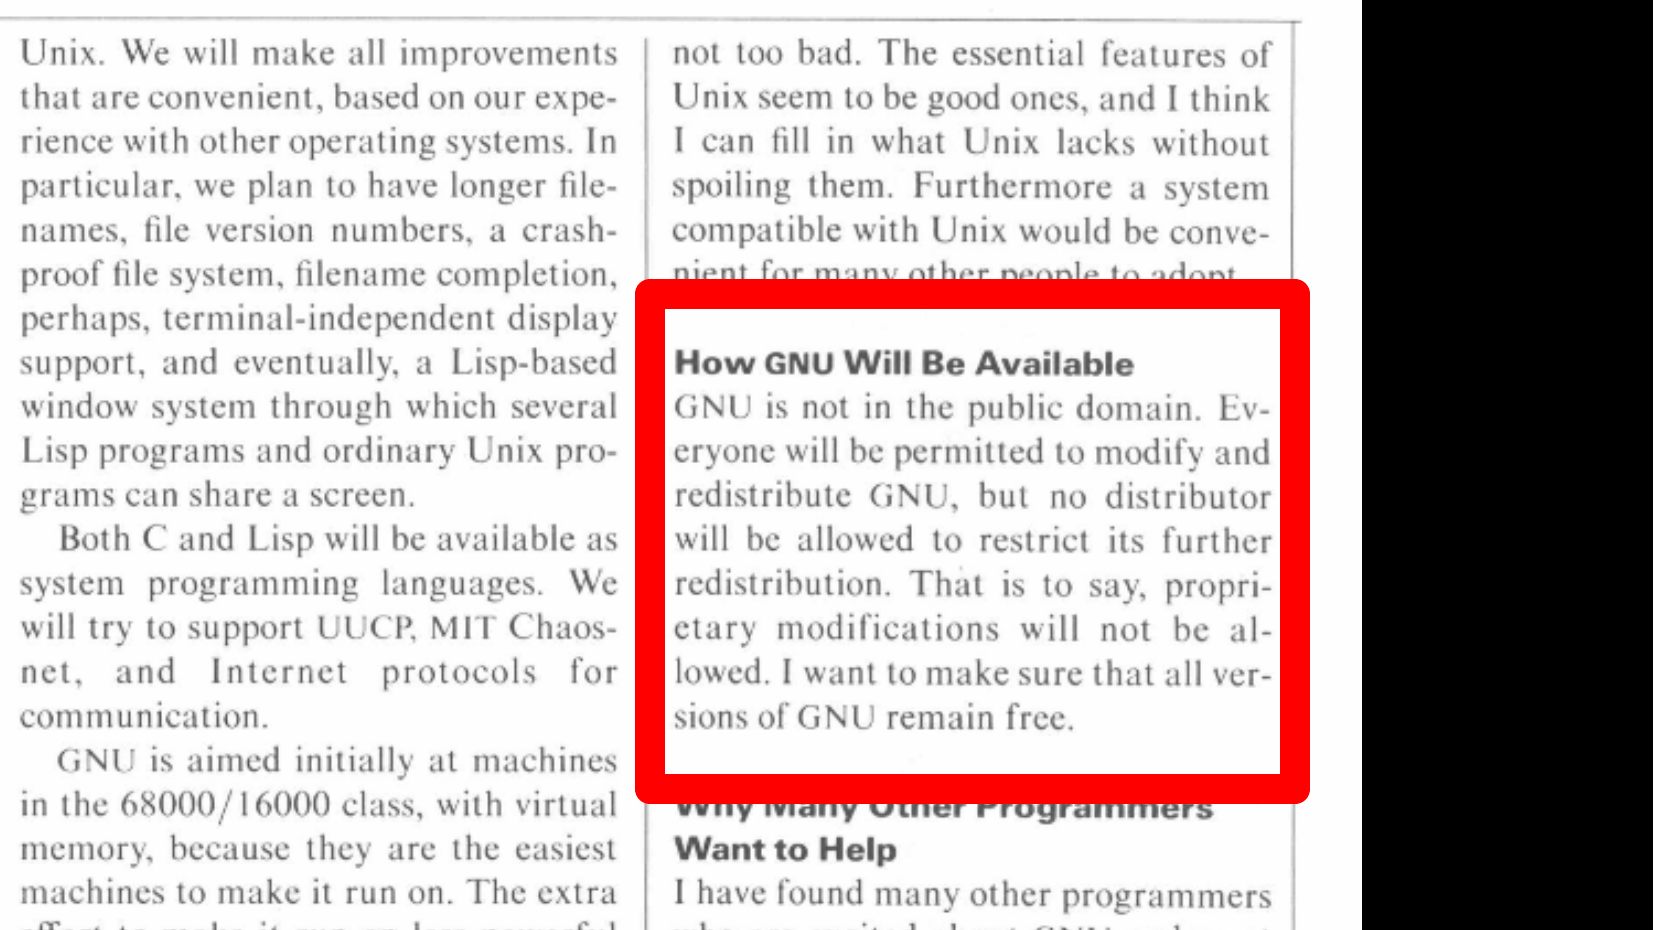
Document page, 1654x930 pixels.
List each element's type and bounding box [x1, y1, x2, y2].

picture [0, 0, 1362, 930]
